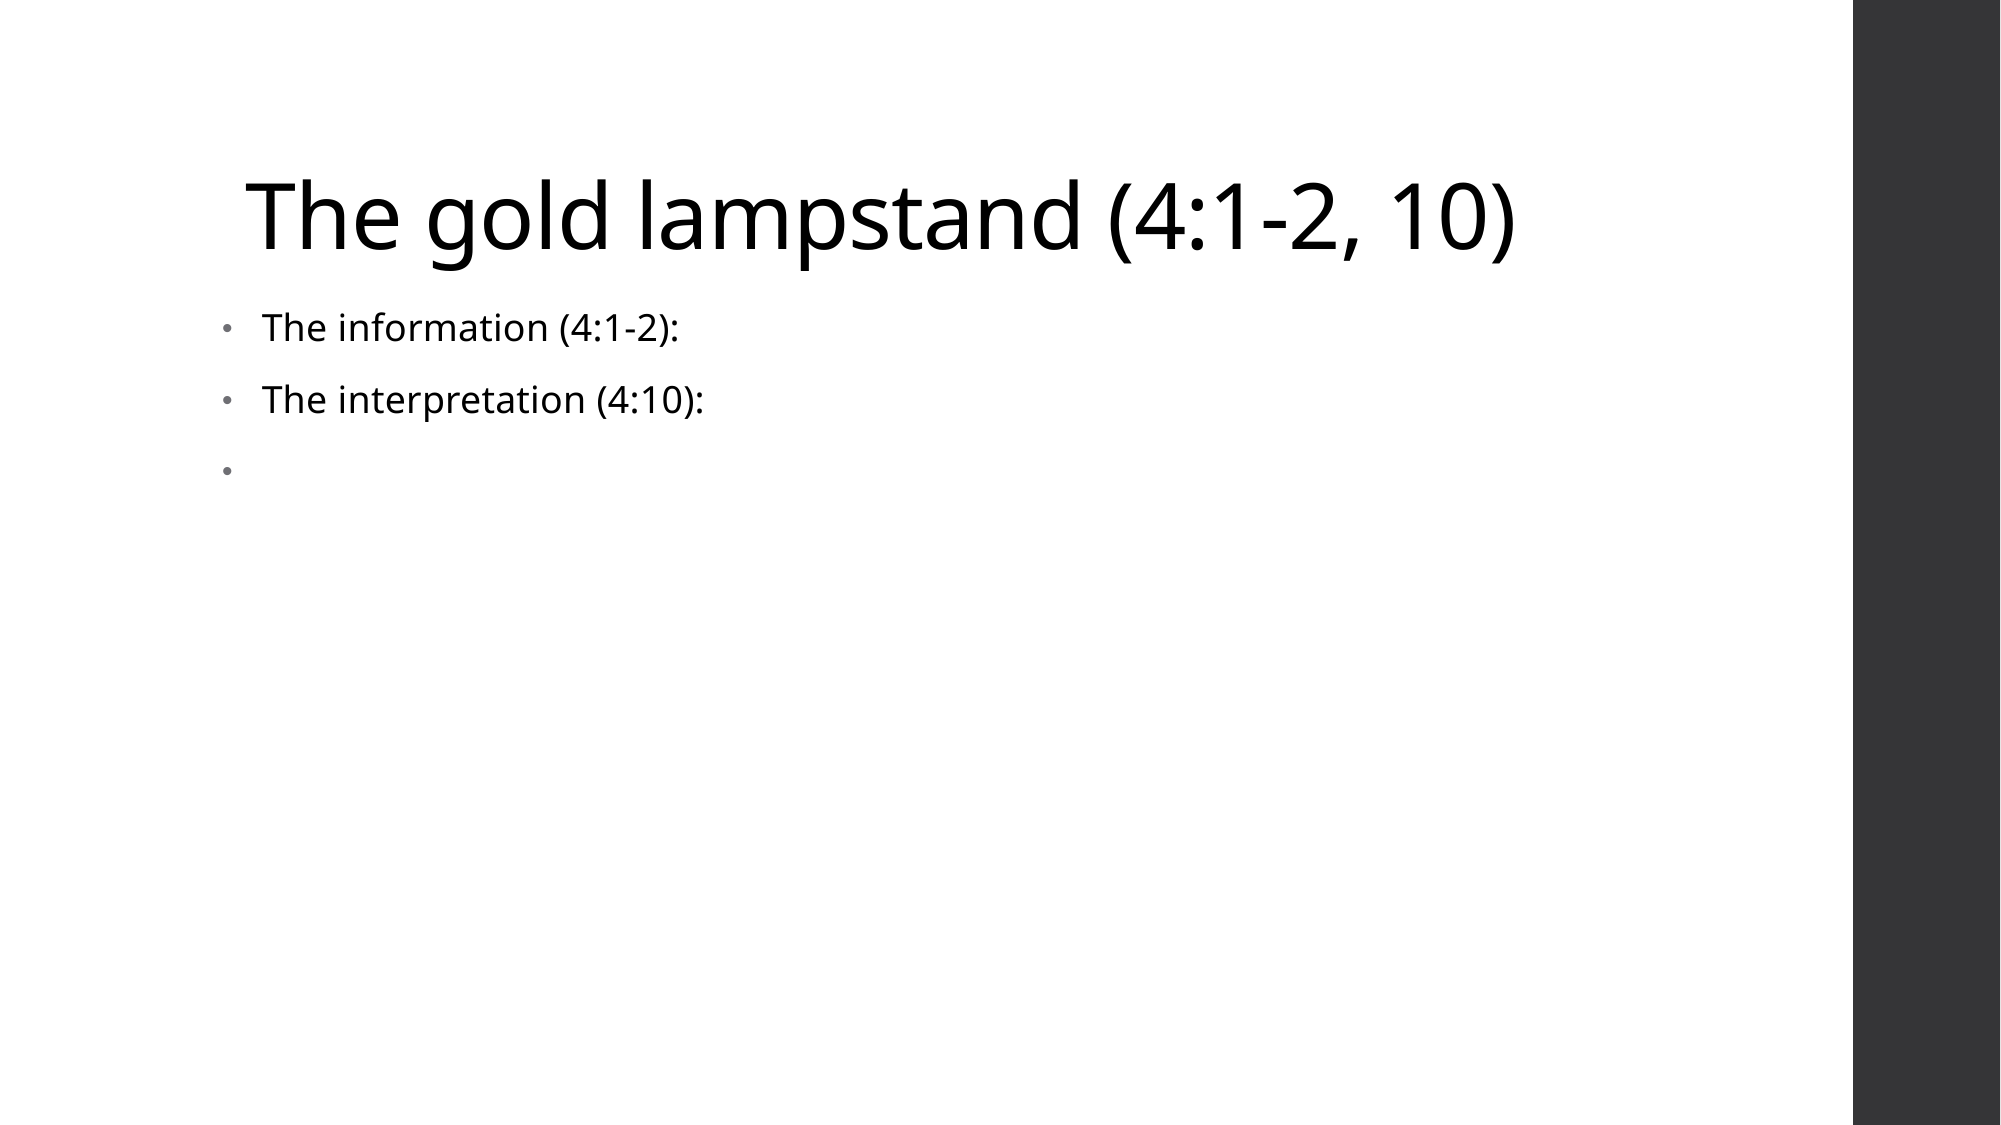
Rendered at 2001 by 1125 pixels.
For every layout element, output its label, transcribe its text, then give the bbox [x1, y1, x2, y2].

title The gold lampstand (4:1-2, 10) [206, 60, 1797, 278]
list The information (4:1-2): The interpretation (4:10): [206, 299, 1617, 1014]
